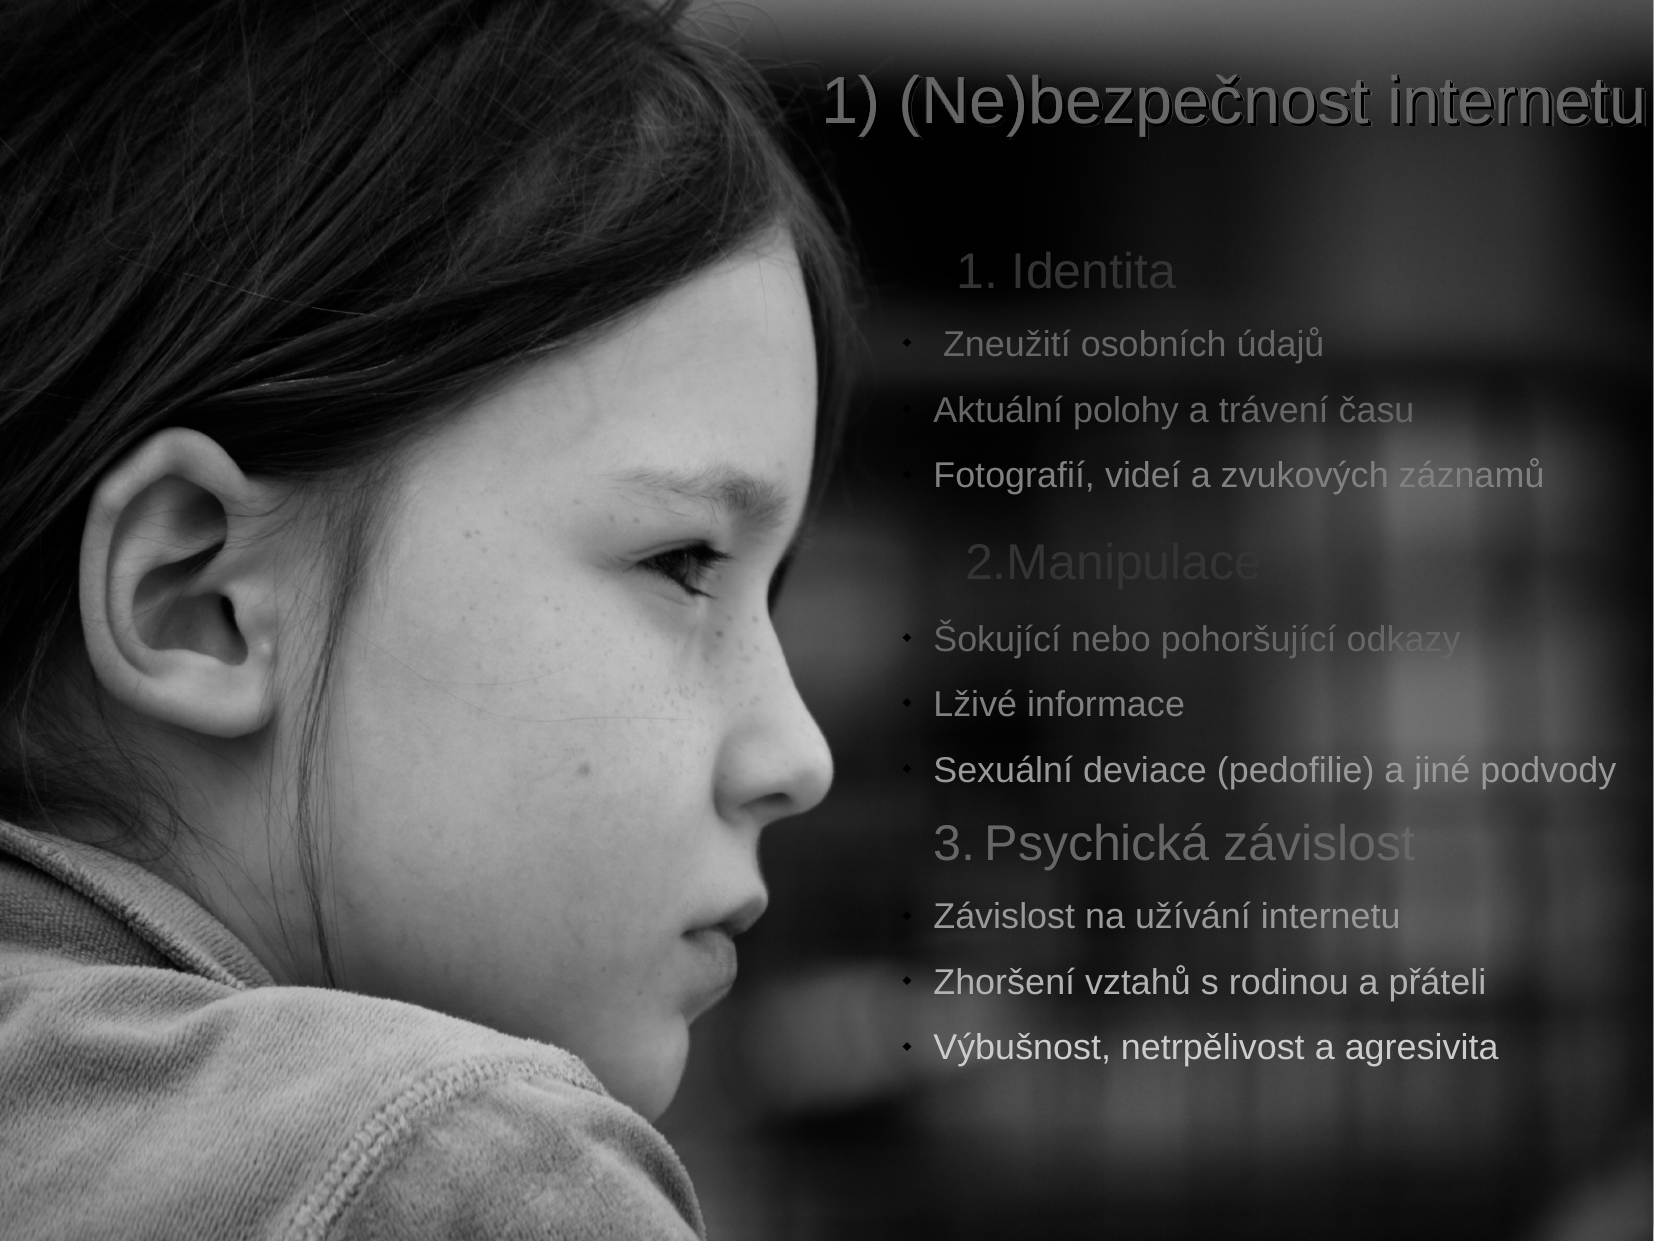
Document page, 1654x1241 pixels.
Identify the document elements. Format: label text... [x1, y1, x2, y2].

title 1) (Ne)bezpečnost internetu [696, 0, 1654, 249]
list 1. Identita Zneužití osobních údajů Aktuální polohy a trávení času Fotografií, videí a zvukových záznamů 2.Manipulace Šokující nebo pohoršující odkazy Lživé informace Sexuální deviace (pedofilie) a jiné podvody 3. Psychická závislost Závislost na užívání internetu Zhoršení vztahů s rodinou a přáteli Výbušnost, netrpělivost a agresivita [902, 242, 1654, 1075]
picture [0, 0, 1654, 1241]
